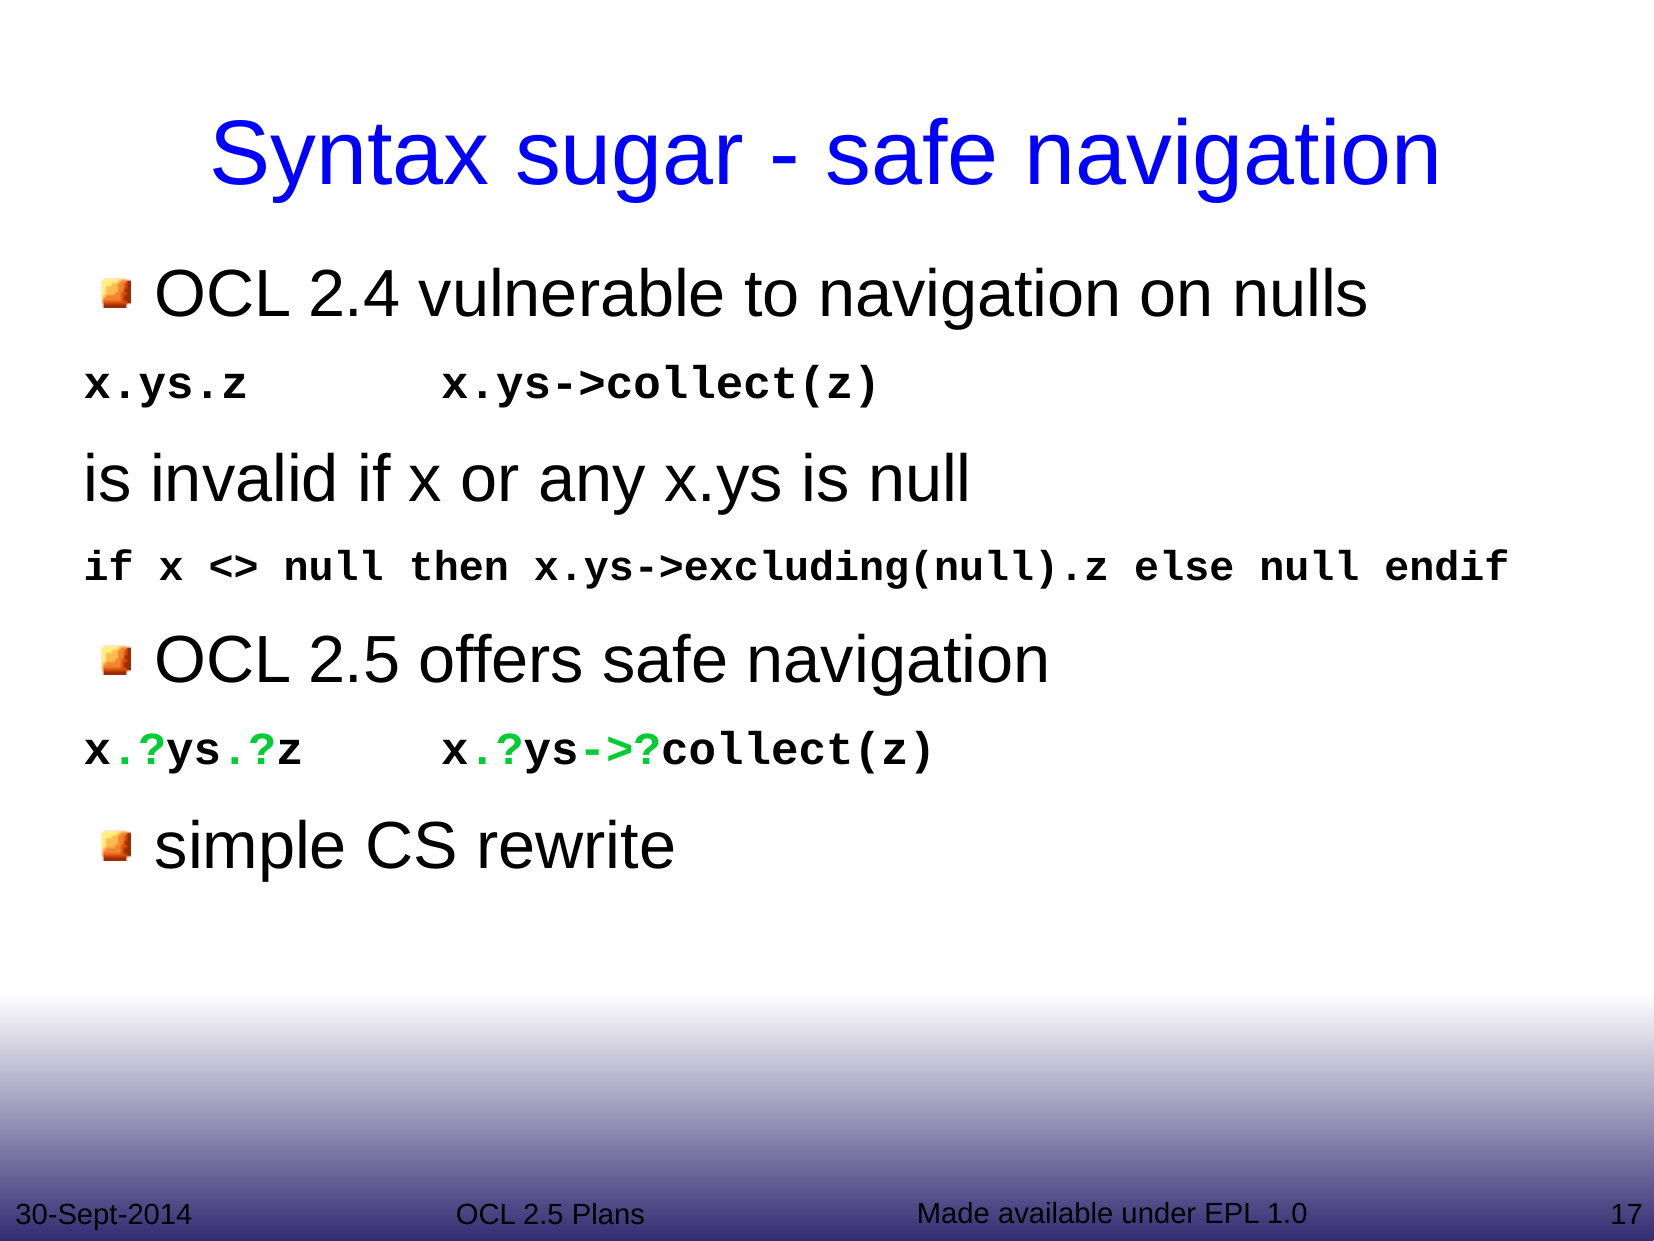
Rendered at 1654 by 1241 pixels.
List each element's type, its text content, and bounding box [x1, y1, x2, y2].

title Syntax sugar - safe navigation [82, 49, 1571, 257]
list OCL 2.4 vulnerable to navigation on nulls x.ys.z x.ys->collect(z) is invalid if x or any x.ys is null if x <> null then x.ys->excluding(null).z else null endif OCL 2.5 offers safe navigation x.?ys.?z x.?ys->?collect(z) simple CS rewrite [83, 255, 1572, 1075]
